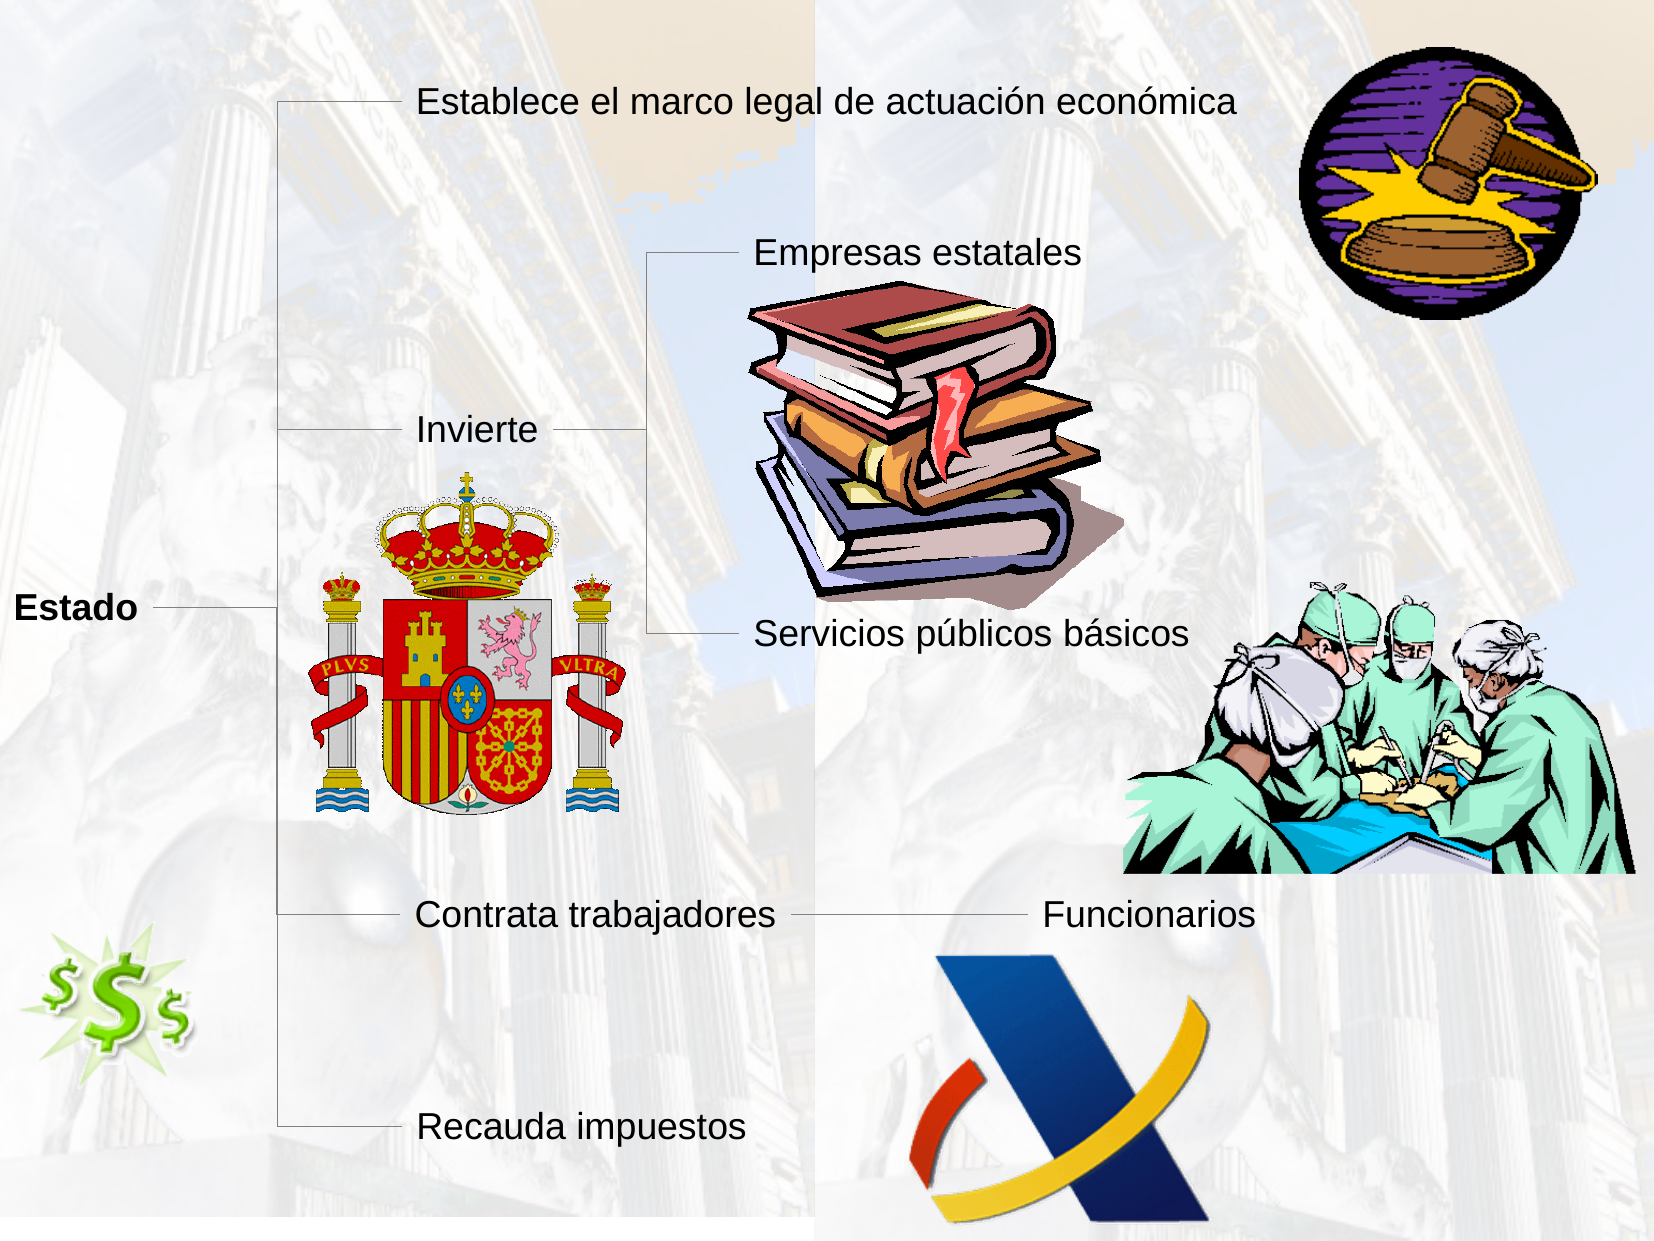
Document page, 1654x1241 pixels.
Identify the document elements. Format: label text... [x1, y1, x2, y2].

text_box Establece el marco legal de actuación económica [401, 73, 1252, 130]
text_box Servicios públicos básicos [738, 604, 1122, 662]
text_box Empresas estatales [738, 224, 1098, 282]
text_box Contrata trabajadores [399, 885, 792, 943]
picture [0, 0, 1654, 1241]
text_box Recauda impuestos [401, 1098, 762, 1156]
text_box Invierte [401, 401, 554, 459]
text_box Funcionarios [1027, 885, 1272, 943]
text_box Estado [0, 578, 154, 636]
